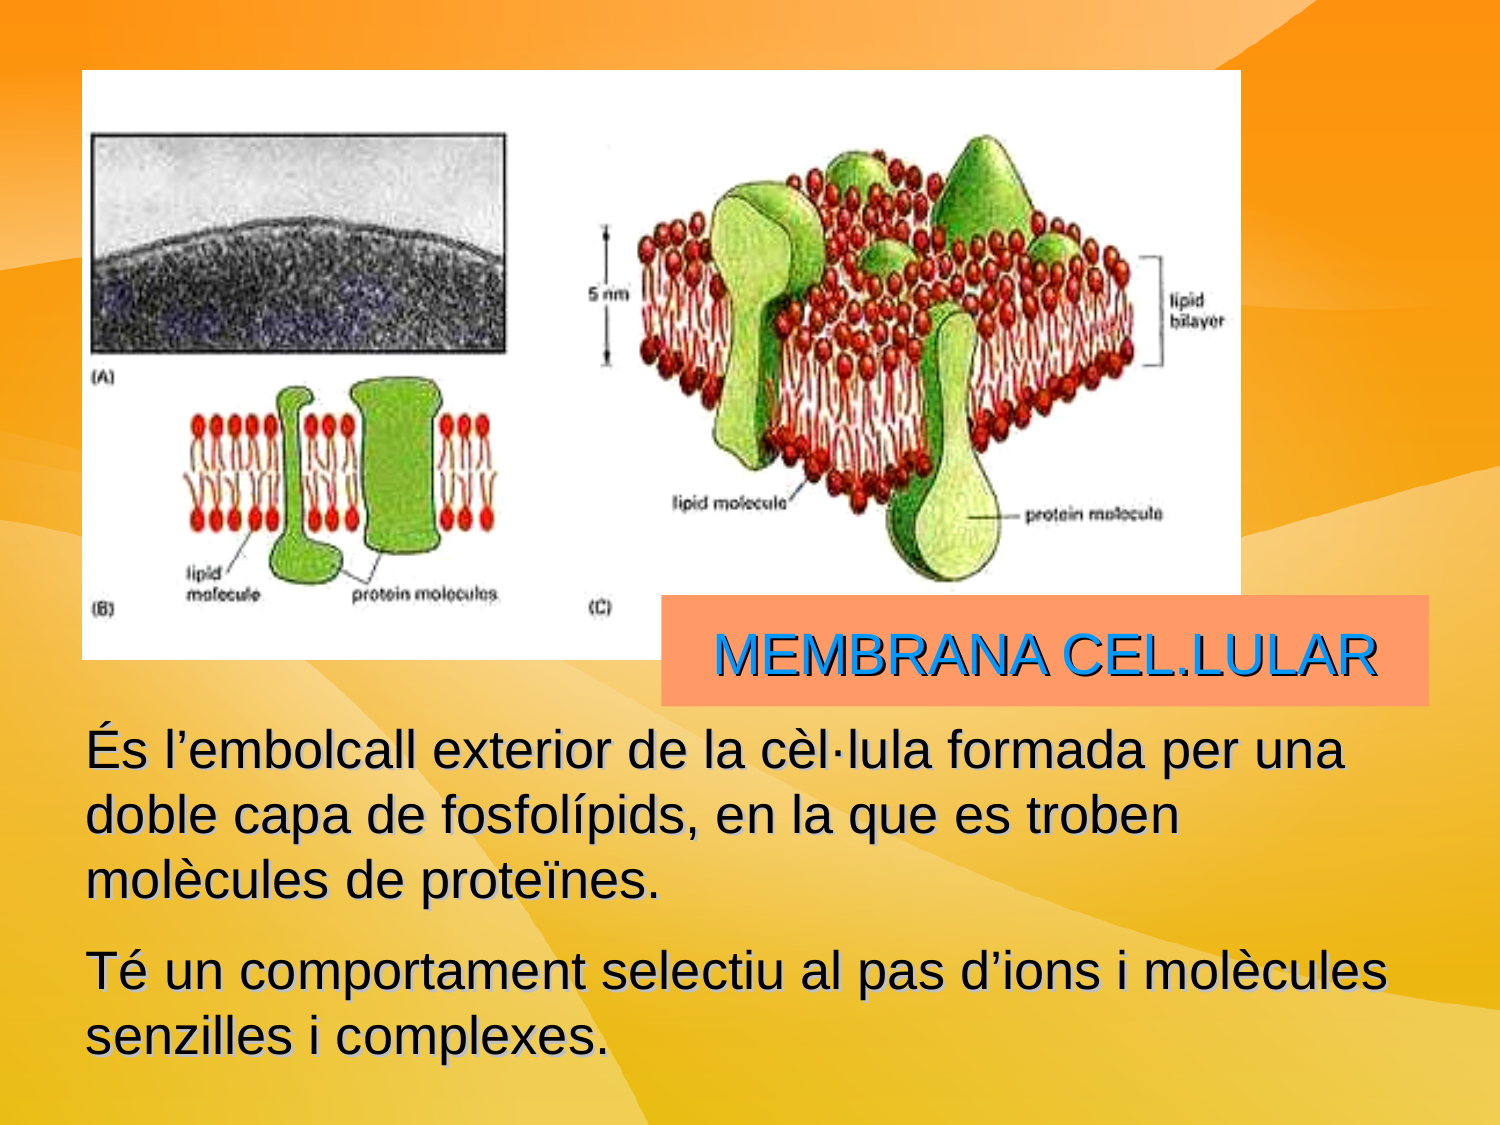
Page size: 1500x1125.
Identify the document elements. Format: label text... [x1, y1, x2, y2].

title MEMBRANA CEL.LULAR [661, 595, 1430, 707]
list És l’embolcall exterior de la cèl·lula formada per una doble capa de fosfolípids, en la que es troben molècules de proteïnes. Té un comportament selectiu al pas d’ions i molècules senzilles i complexes. [70, 706, 1410, 1074]
picture [0, 0, 1500, 1125]
